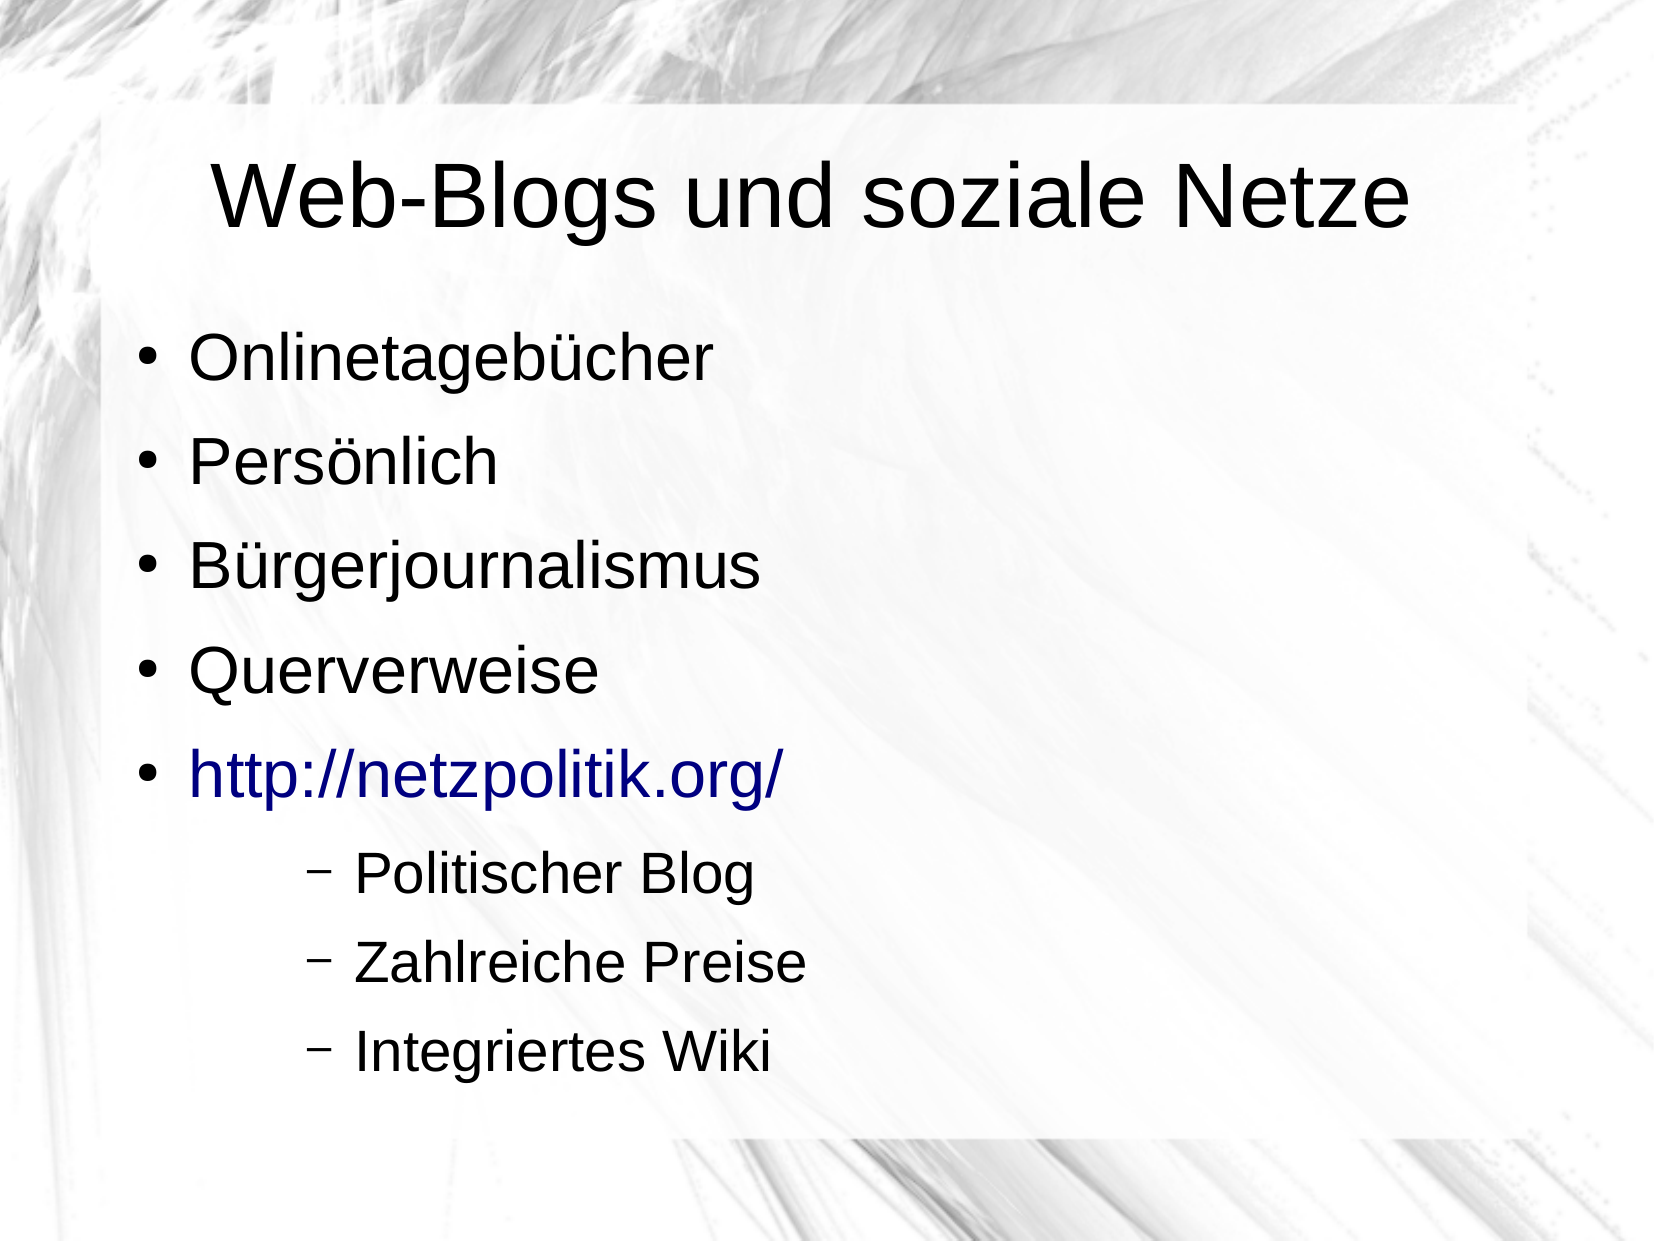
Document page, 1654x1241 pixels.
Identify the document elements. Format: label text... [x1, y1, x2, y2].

title Web-Blogs und soziale Netze [118, 112, 1506, 281]
list Onlinetagebücher Persönlich Bürgerjournalismus Querverweise http://netzpolitik.org/ Politischer Blog Zahlreiche Preise Integriertes Wiki [118, 319, 1517, 1130]
picture [0, 0, 1654, 1241]
